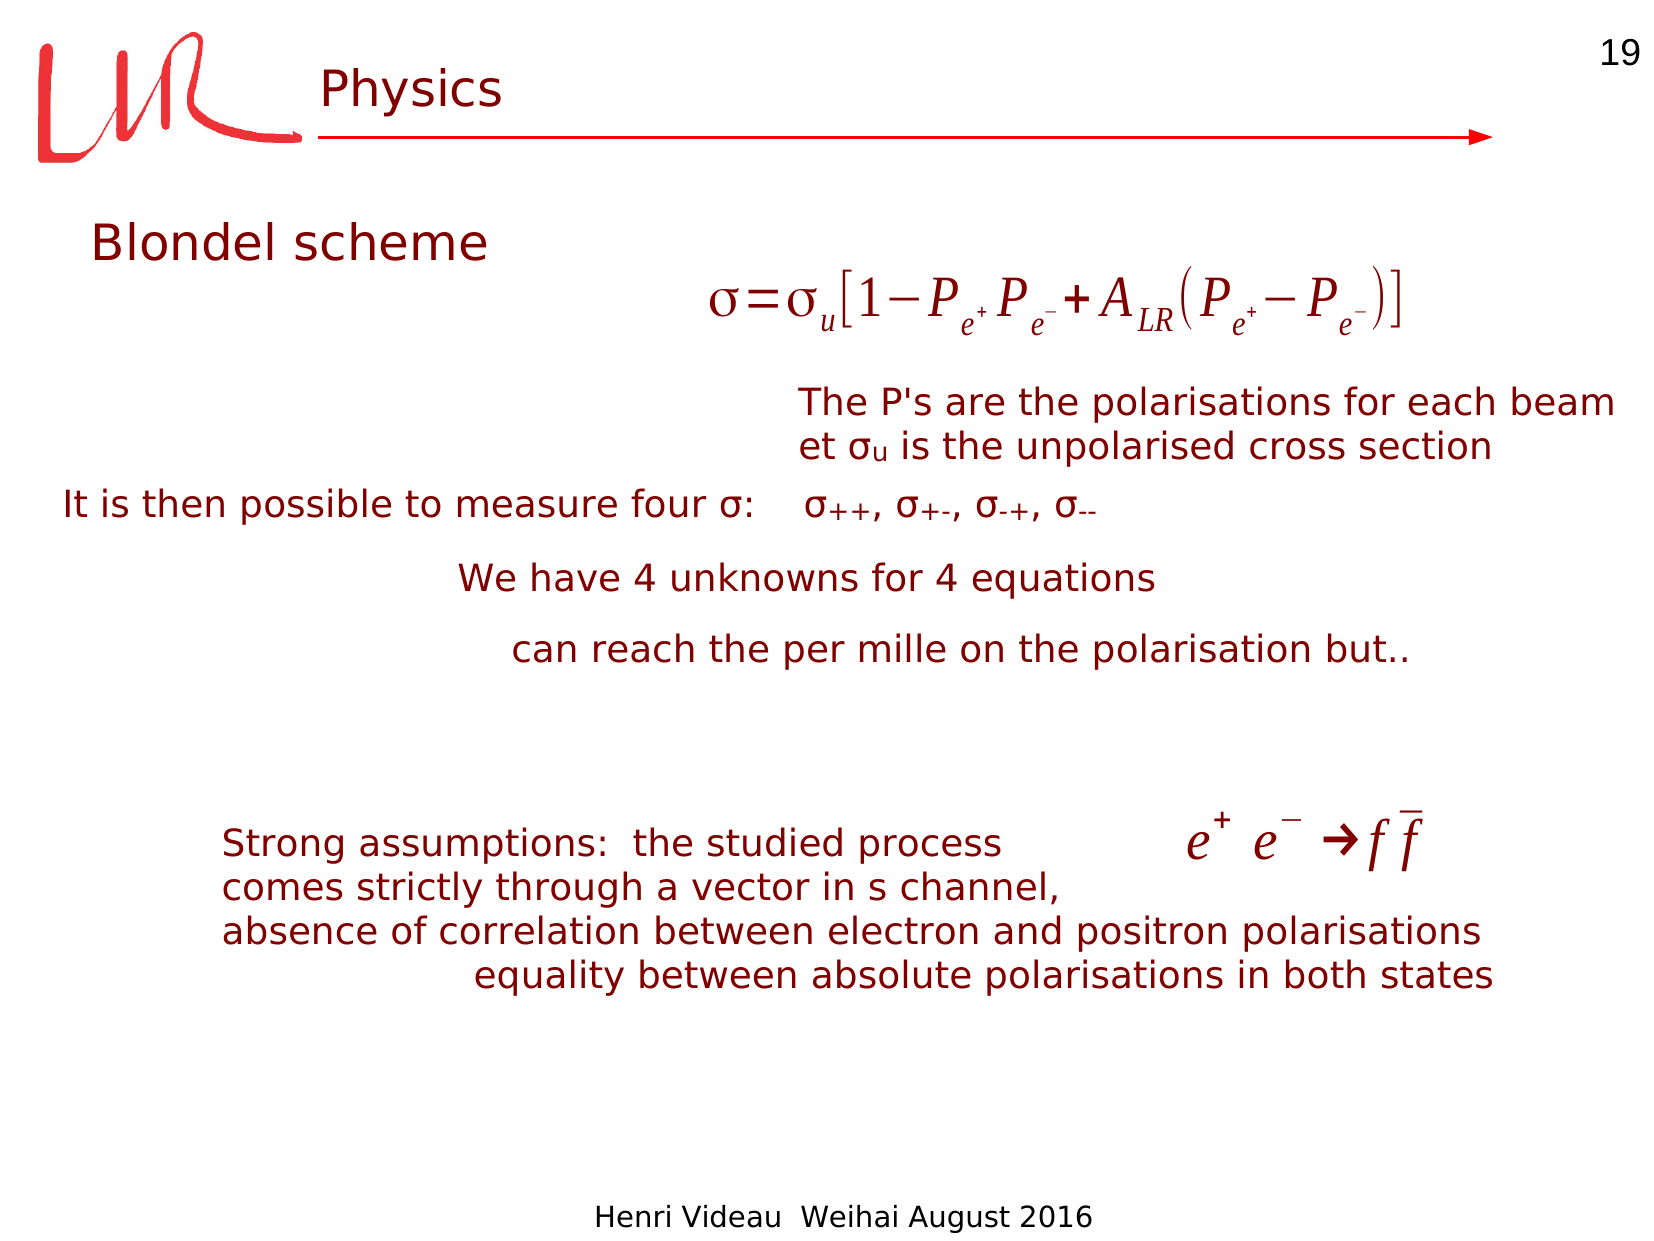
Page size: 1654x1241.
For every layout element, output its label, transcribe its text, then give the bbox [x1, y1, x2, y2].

text_box We have 4 unknowns for 4 equations [457, 556, 1360, 613]
text_box Strong assumptions: the studied process comes strictly through a vector in s channel, absence of correlation between electron and positron polarisations equality between absolute polarisations in both states [221, 821, 1500, 1008]
text_box It is then possible to measure four σ: σ++, σ+-, σ-+, σ-- [62, 482, 1213, 541]
chart [702, 263, 1411, 344]
chart [1179, 799, 1434, 873]
text_box The P's are the polarisations for each beam et σu is the unpolarised cross section [798, 380, 1630, 478]
text_box Blondel scheme [90, 214, 527, 273]
text_box can reach the per mille on the polarisation but.. [511, 627, 1448, 672]
picture [38, 32, 302, 163]
